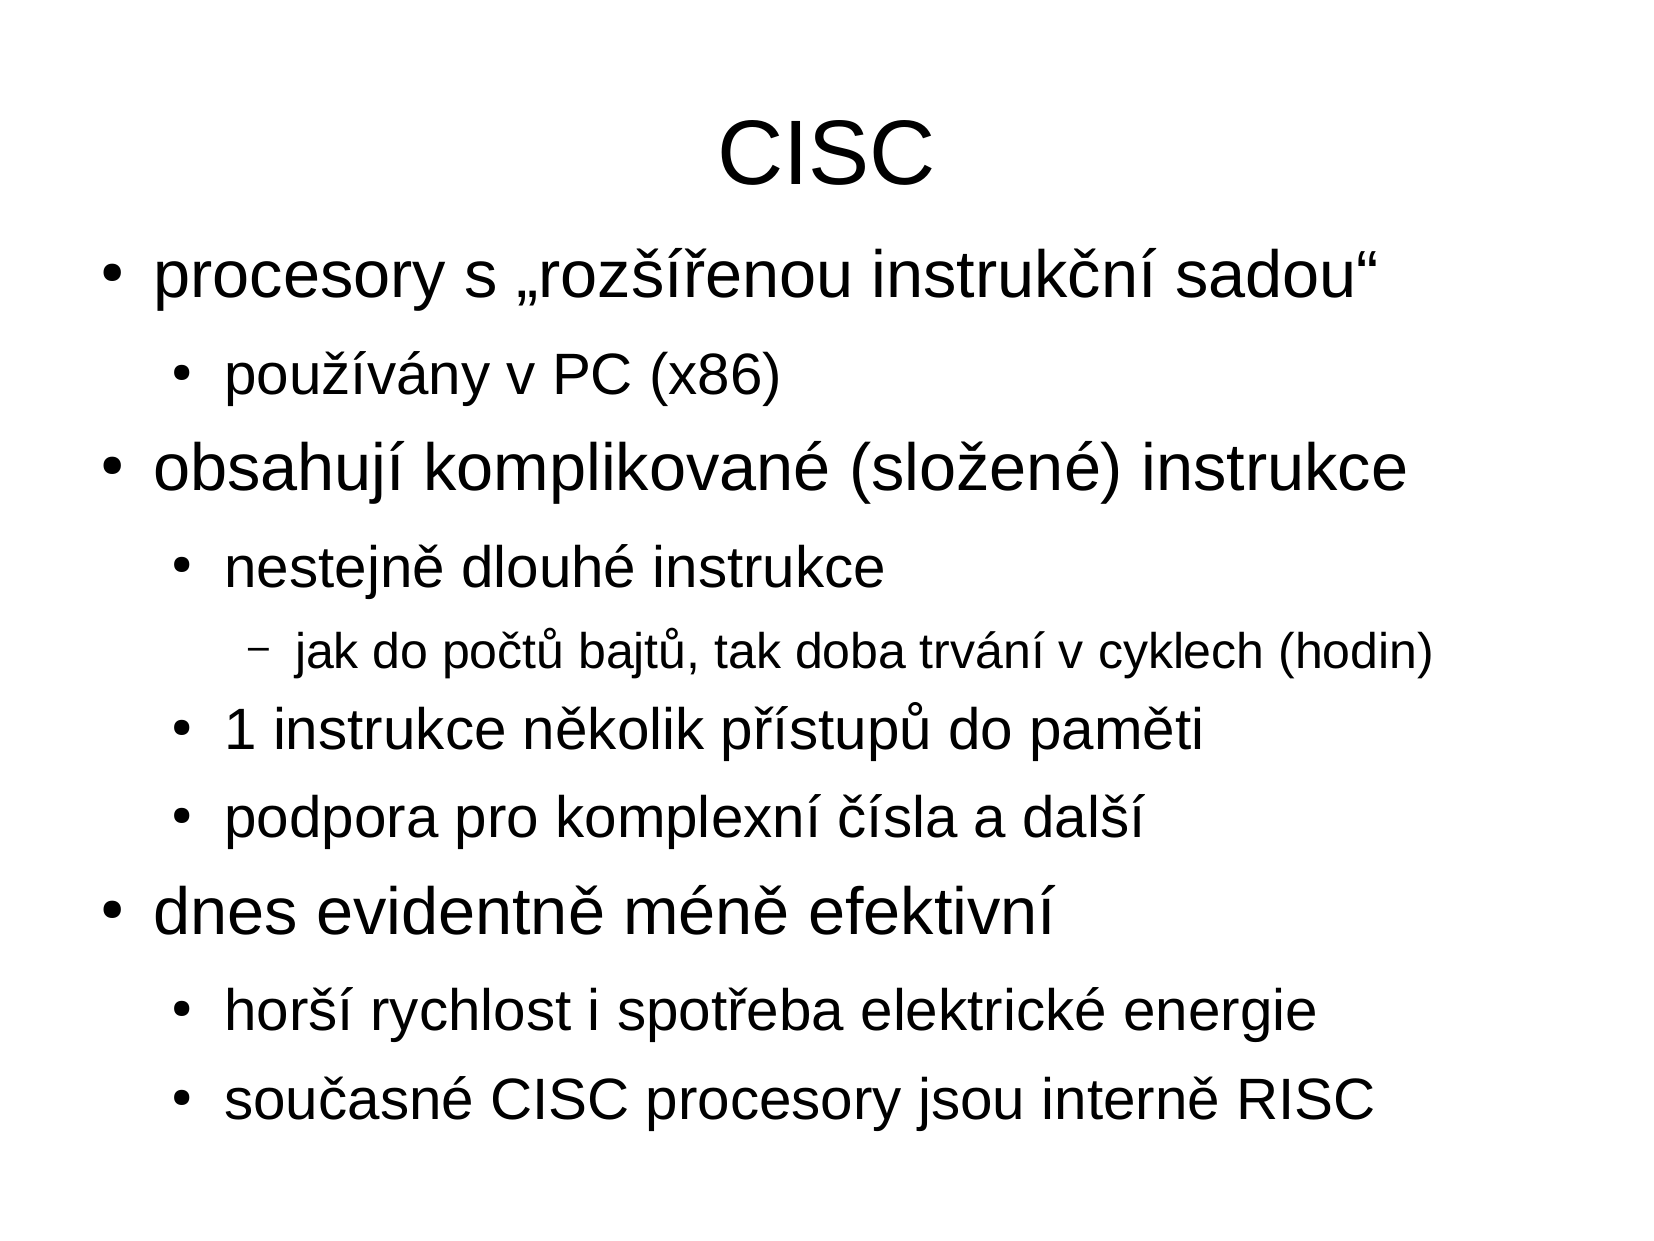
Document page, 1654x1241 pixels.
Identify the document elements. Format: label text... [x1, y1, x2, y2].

title CISC [82, 56, 1571, 237]
list procesory s „rozšířenou instrukční sadou“ používány v PC (x86) obsahují komplikované (složené) instrukce nestejně dlouhé instrukce jak do počtů bajtů, tak doba trvání v cyklech (hodin) 1 instrukce několik přístupů do paměti podpora pro komplexní čísla a další dnes evidentně méně efektivní horší rychlost i spotřeba elektrické energie současné CISC procesory jsou interně RISC [82, 237, 1571, 1132]
